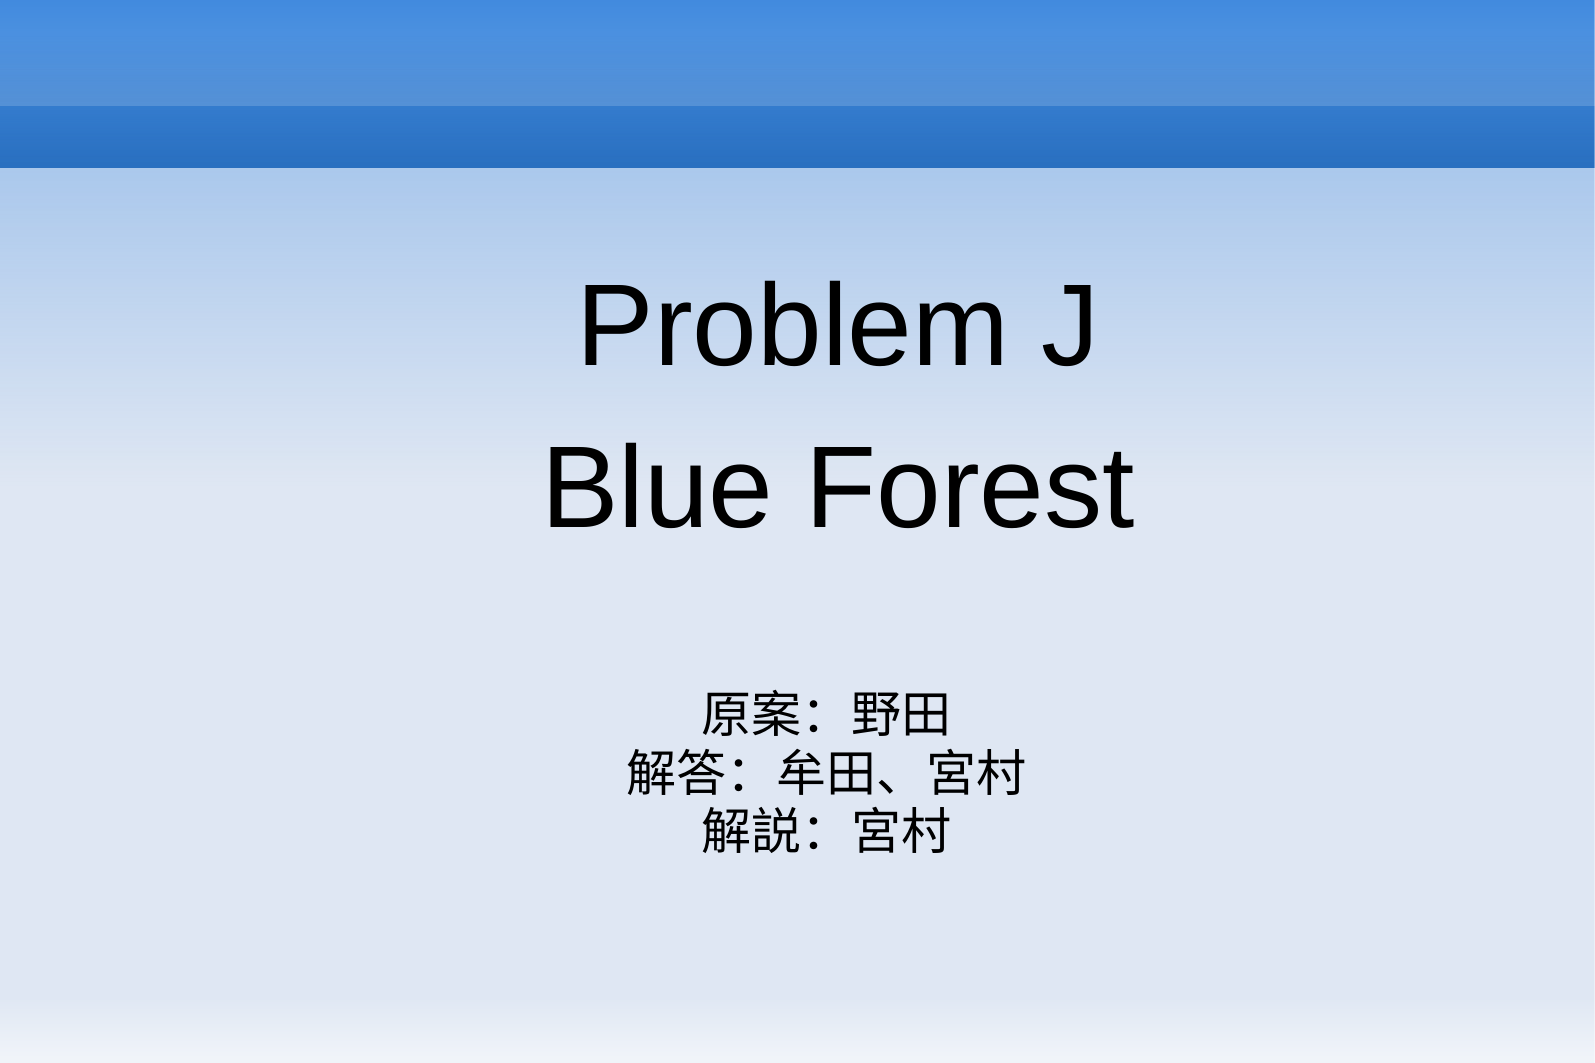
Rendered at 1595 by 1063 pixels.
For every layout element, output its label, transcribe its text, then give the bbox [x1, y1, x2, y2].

list Problem J Blue Forest [79, 248, 1515, 554]
text_box 原案：野田 解答：牟田、宮村 解説：宮村 [354, 679, 1300, 869]
